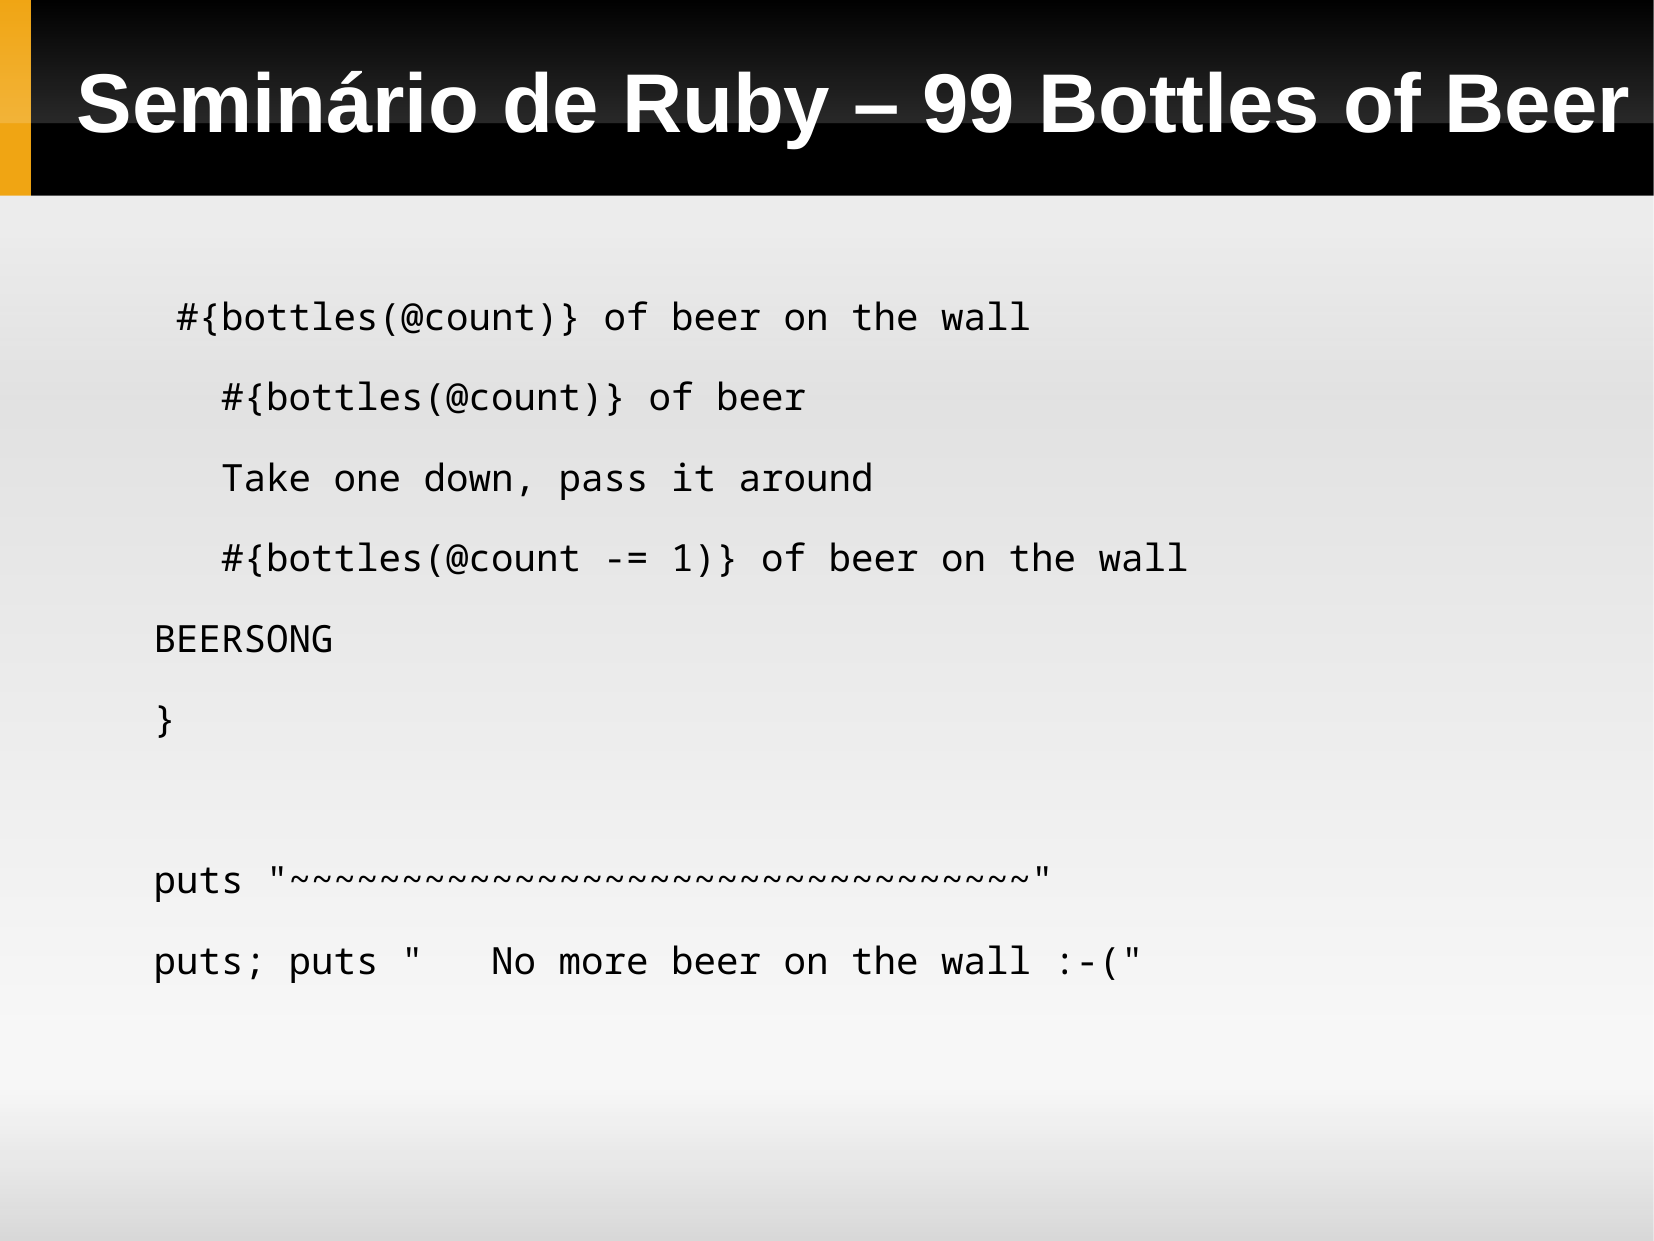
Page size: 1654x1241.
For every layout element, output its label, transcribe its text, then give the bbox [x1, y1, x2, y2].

list #{bottles(@count)} of beer on the wall #{bottles(@count)} of beer Take one down, pass it around #{bottles(@count -= 1)} of beer on the wall BEERSONG } puts "~~~~~~~~~~~~~~~~~~~~~~~~~~~~~~~~~" puts; puts " No more beer on the wall :-(" [82, 290, 1571, 1094]
picture [0, 0, 1654, 1241]
title Seminário de Ruby – 99 Bottles of Beer [76, 7, 1654, 200]
